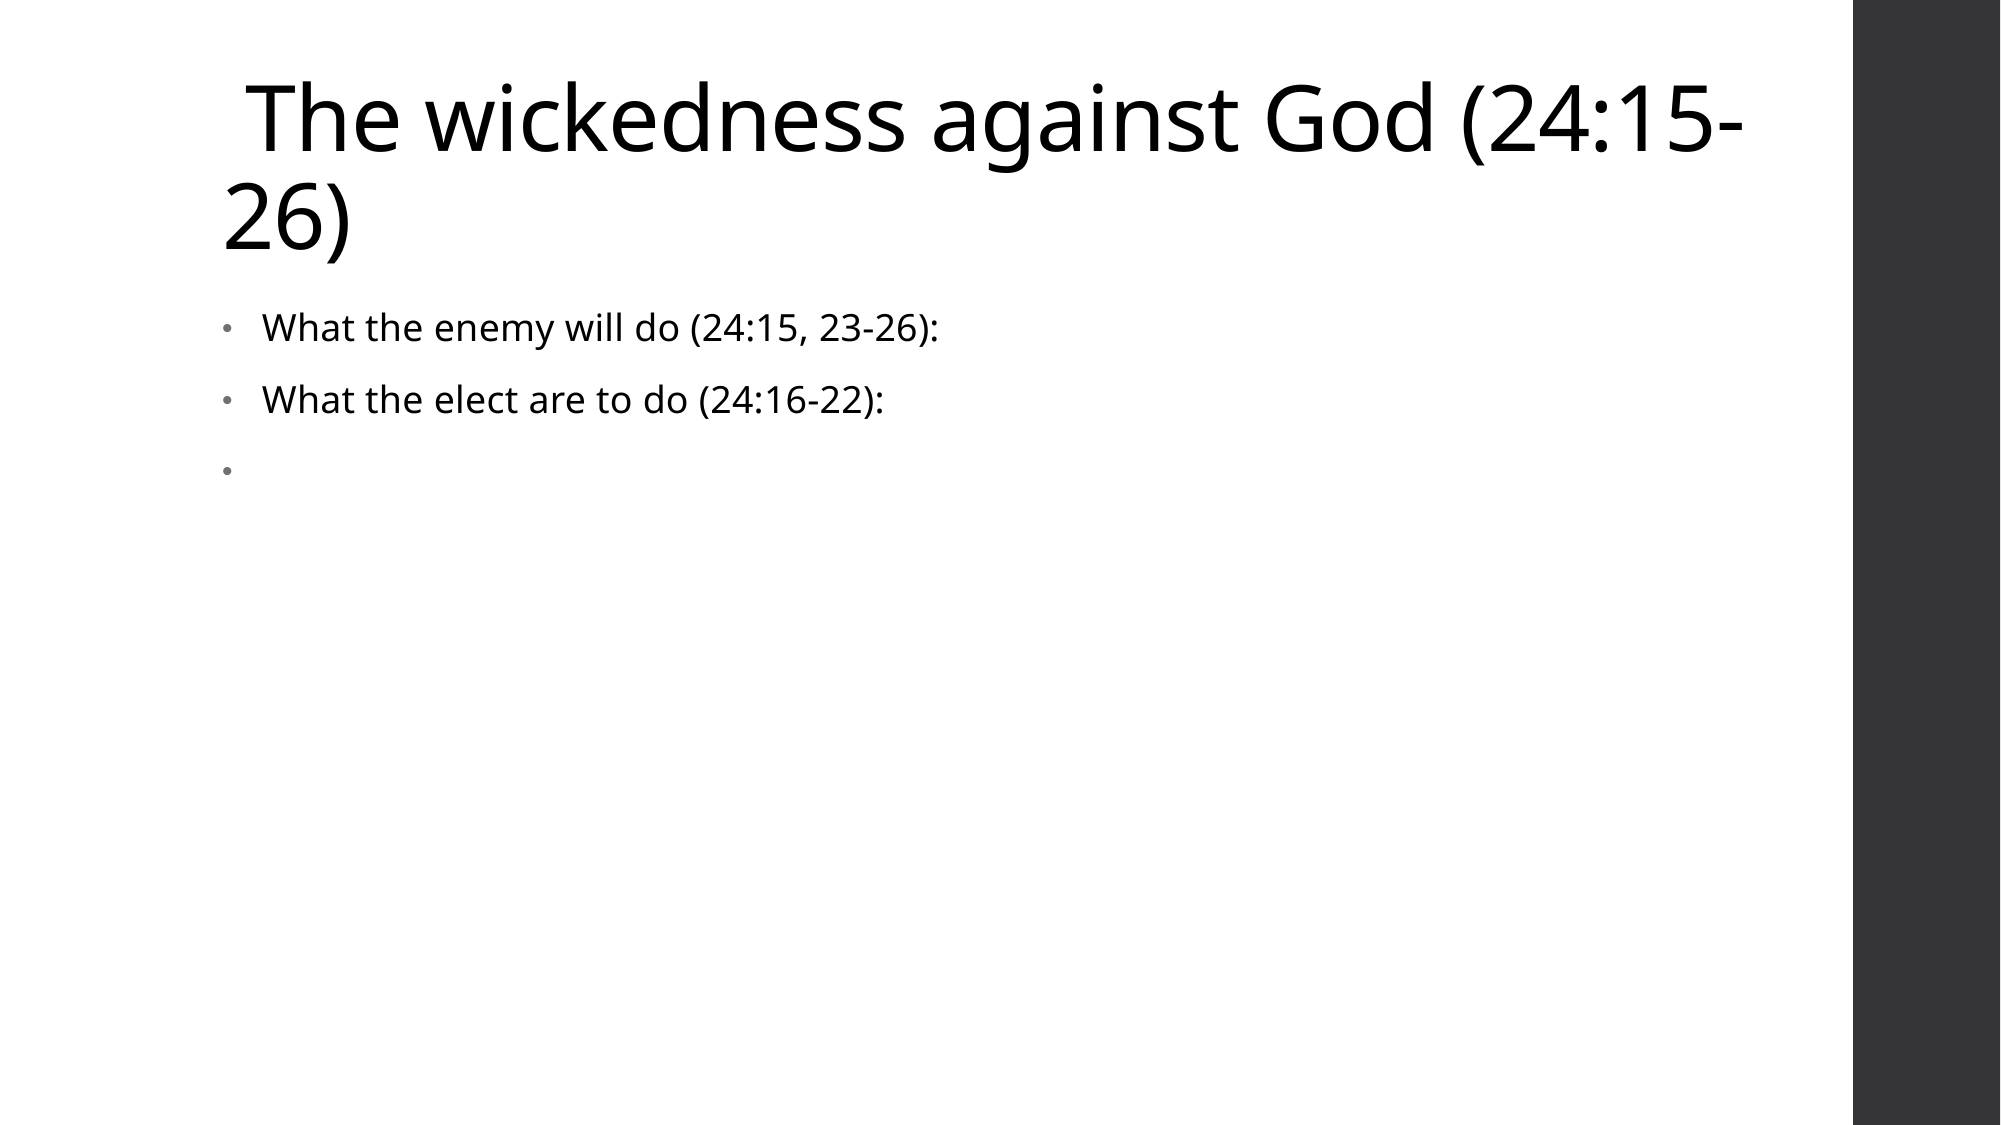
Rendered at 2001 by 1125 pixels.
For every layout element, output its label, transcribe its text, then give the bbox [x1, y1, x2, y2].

list What the enemy will do (24:15, 23-26): What the elect are to do (24:16-22): [206, 299, 1617, 1014]
title The wickedness against God (24:15-26) [206, 60, 1797, 278]
